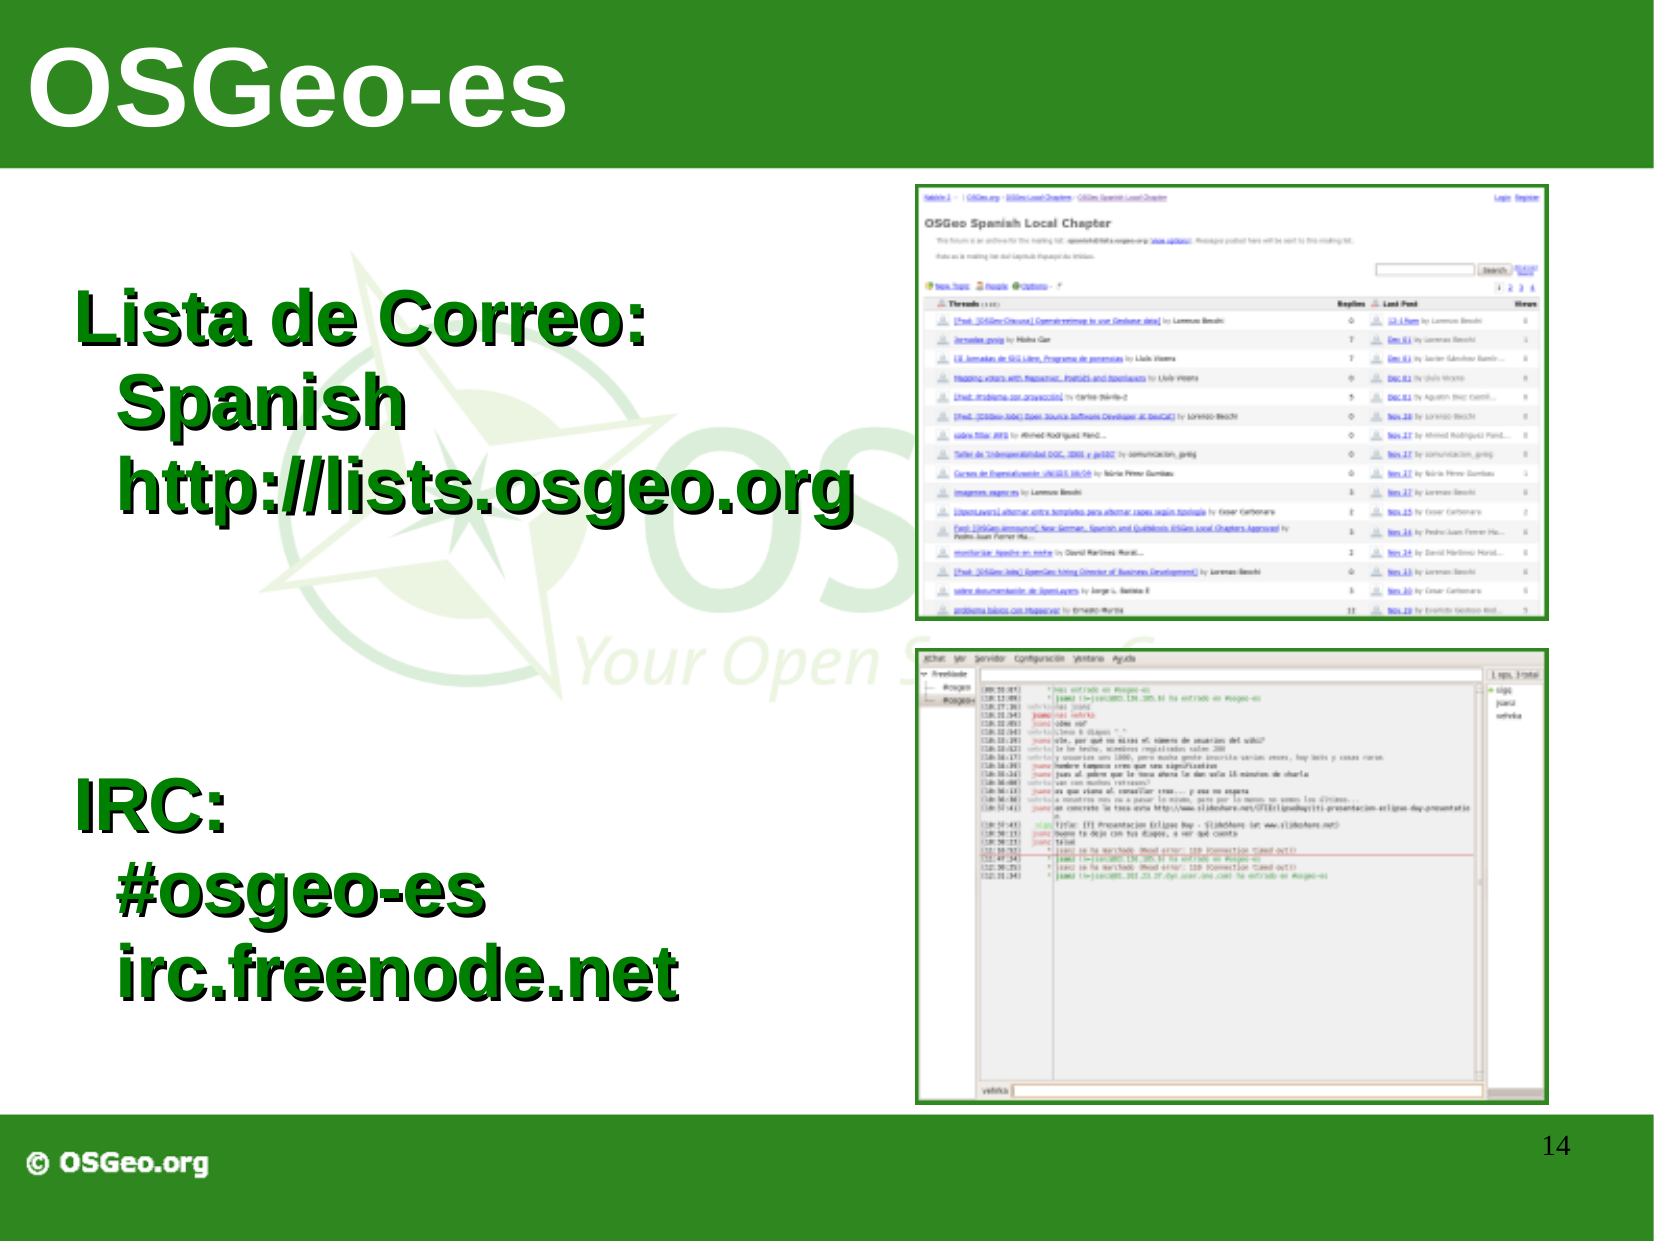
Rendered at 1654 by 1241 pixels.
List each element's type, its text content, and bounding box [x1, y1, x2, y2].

text_box OSGeo-es [12, 17, 586, 178]
text_box Lista de Correo: Spanish http://lists.osgeo.org [59, 267, 916, 573]
text_box IRC: #osgeo-es irc.freenode.net [59, 754, 857, 1060]
picture [0, 0, 1654, 1241]
